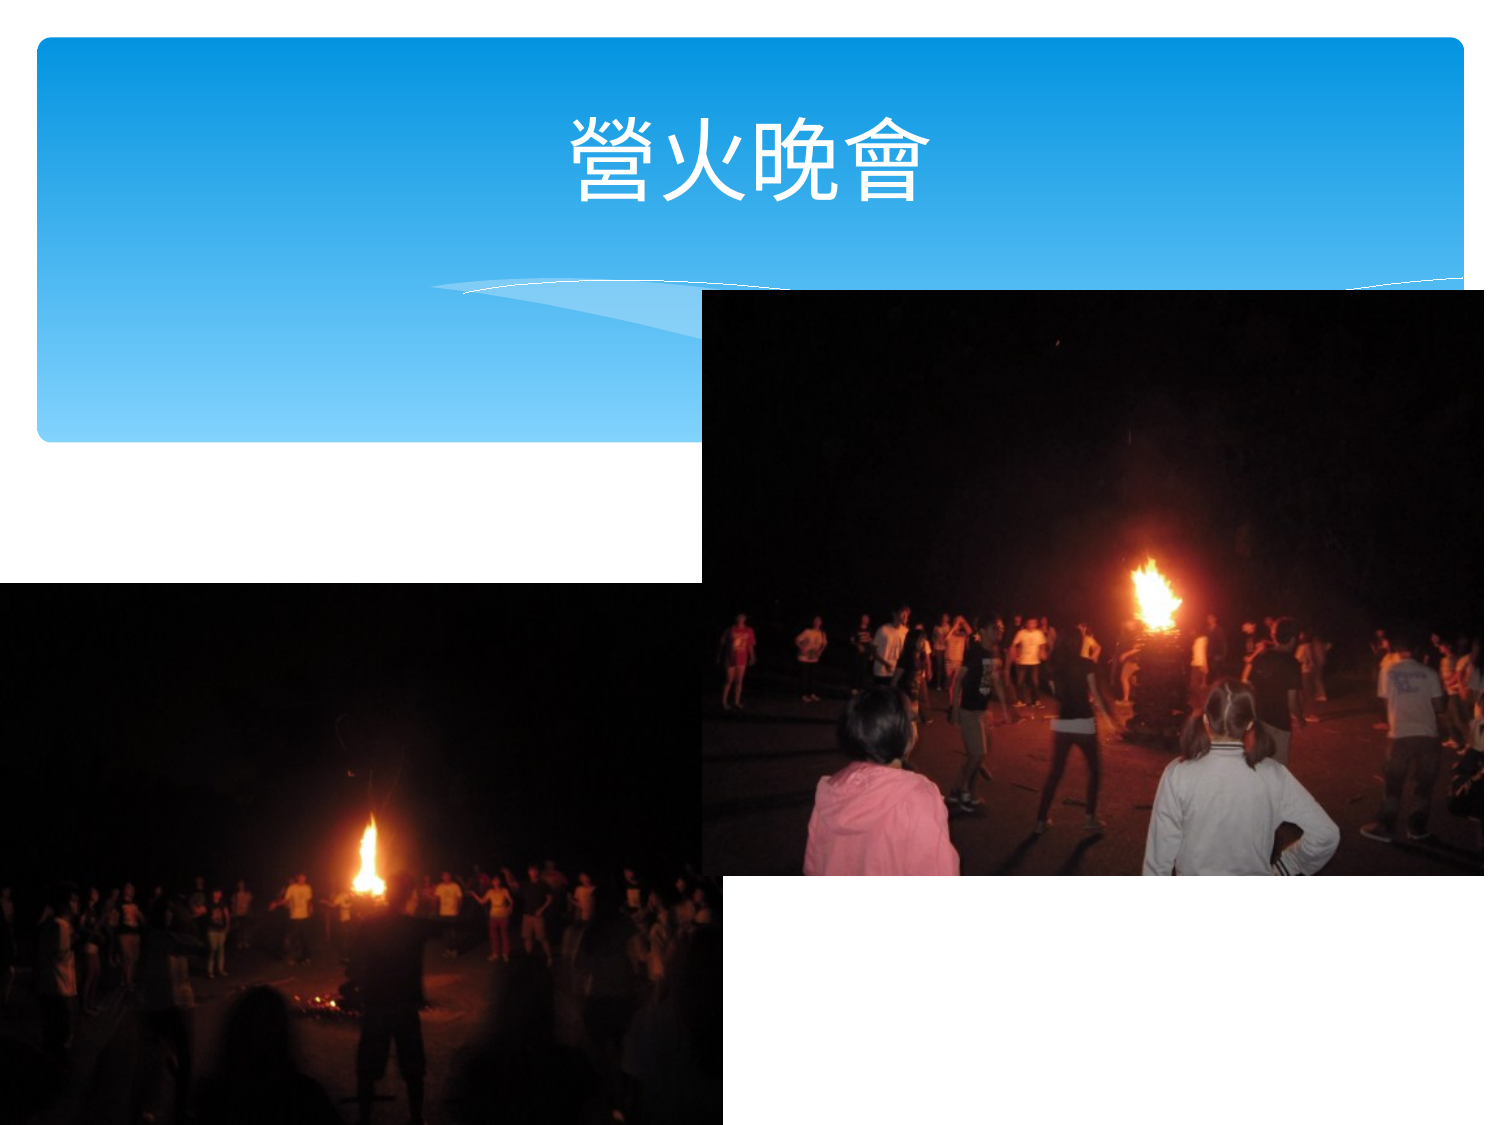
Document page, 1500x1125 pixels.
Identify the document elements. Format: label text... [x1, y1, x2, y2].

title 營火晚會 [75, 55, 1426, 261]
picture [0, 290, 1484, 1125]
